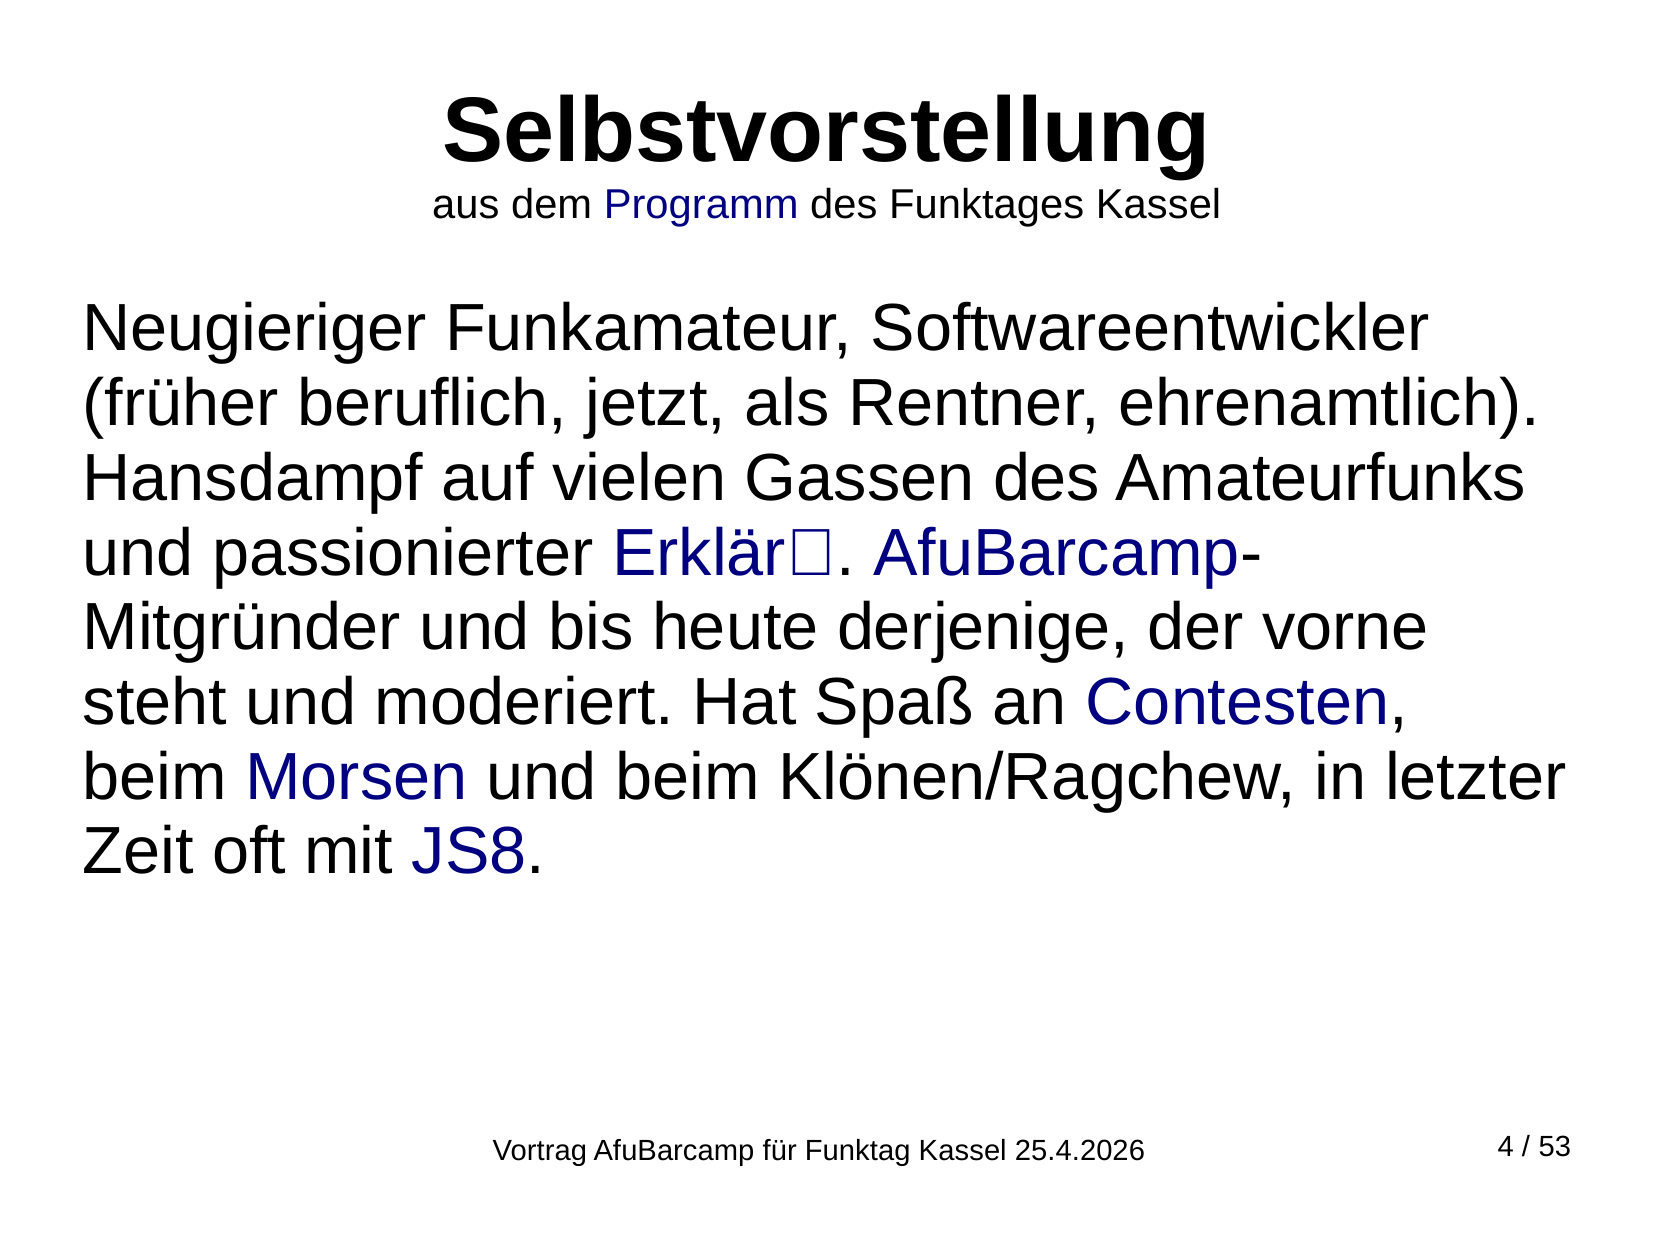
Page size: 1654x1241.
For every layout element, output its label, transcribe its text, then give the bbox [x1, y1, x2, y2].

title Selbstvorstellung aus dem Programm des Funktages Kassel [82, 49, 1571, 257]
list Neugieriger Funkamateur, Softwareentwickler (früher beruflich, jetzt, als Rentner, ehrenamtlich). Hansdampf auf vielen Gassen des Amateurfunks und passionierter Erklär🐻. AfuBarcamp-Mitgründer und bis heute derjenige, der vorne steht und moderiert. Hat Spaß an Contesten, beim Morsen und beim Klönen/Ragchew, in letzter Zeit oft mit JS8. [82, 290, 1571, 945]
